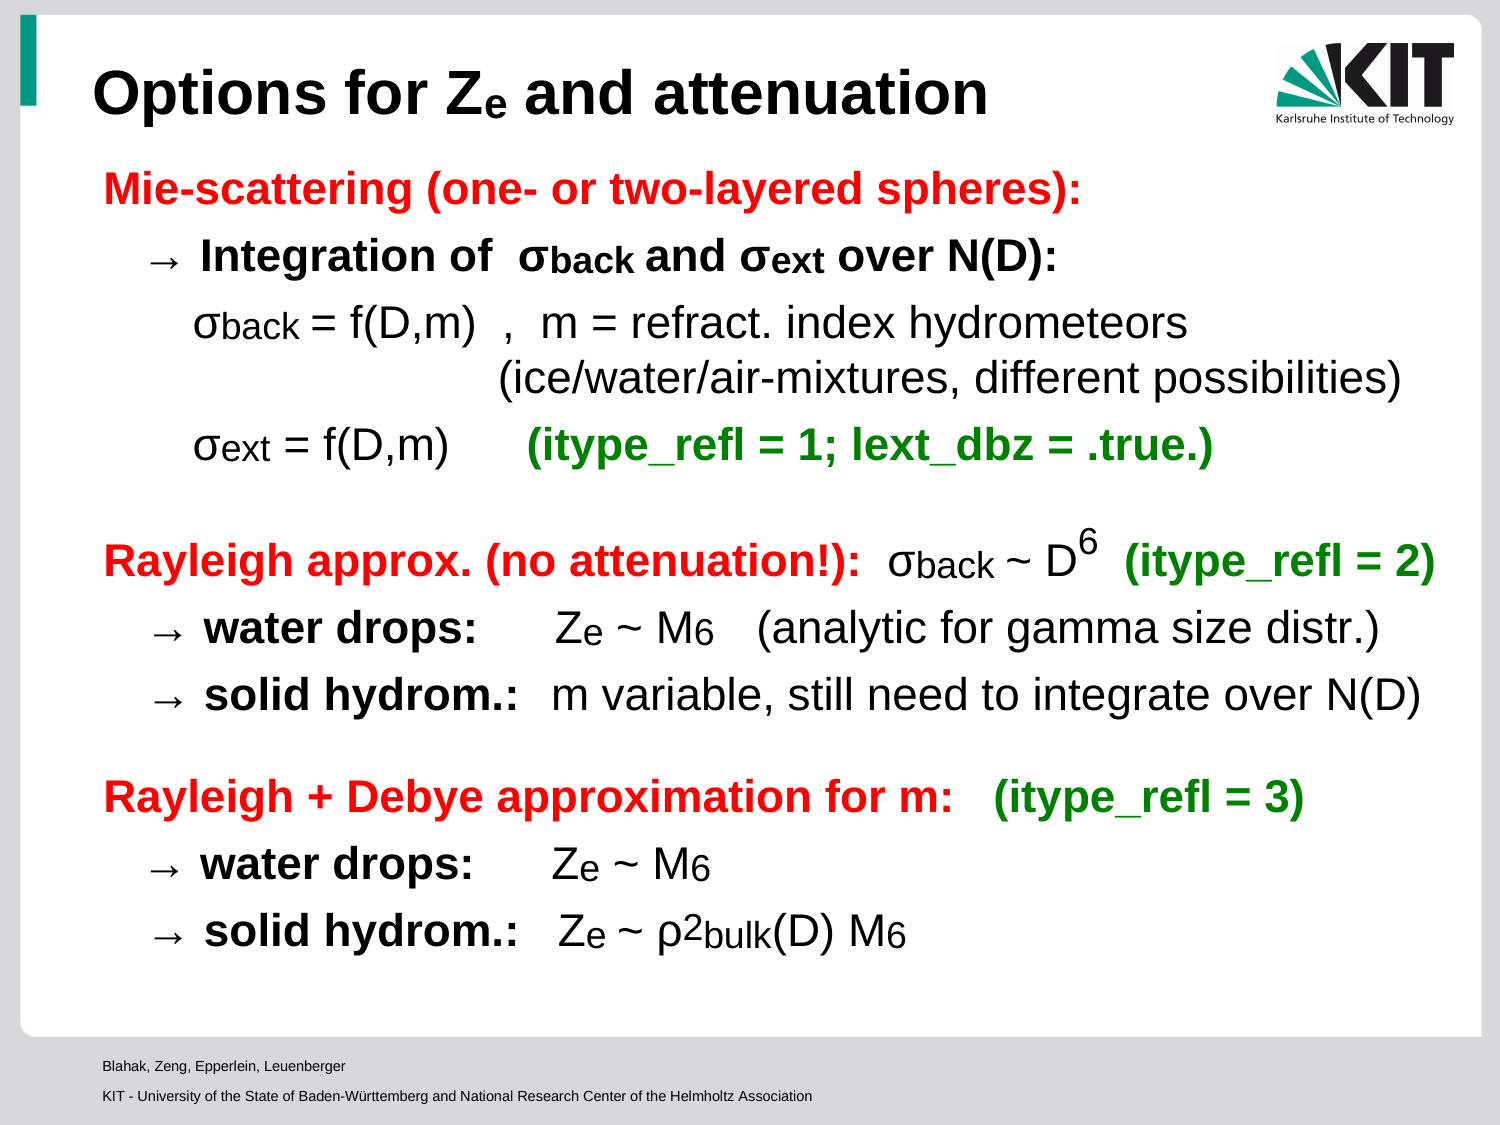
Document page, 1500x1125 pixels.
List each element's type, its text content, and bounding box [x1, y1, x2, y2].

title Options for Ze and attenuation [92, 32, 1217, 151]
text_box Mie-scattering (one- or two-layered spheres): → Integration of σback and σext over N(D): σback = f(D,m) , m = refract. index hydrometeors (ice/water/air-mixtures, different possibilities) σext = f(D,m) (itype_refl = 1; lext_dbz = .true.) Rayleigh approx. (no attenuation!): σback ~ D6 (itype_refl = 2) → water drops: Ze ~ M6 (analytic for gamma size distr.) → solid hydrom.: m variable, still need to integrate over N(D) Rayleigh + Debye approximation for m: (itype_refl = 3) → water drops: Ze ~ M6 → solid hydrom.: Ze ~ ρ2bulk(D) M6 [88, 151, 1477, 1125]
picture [0, 0, 1500, 1125]
